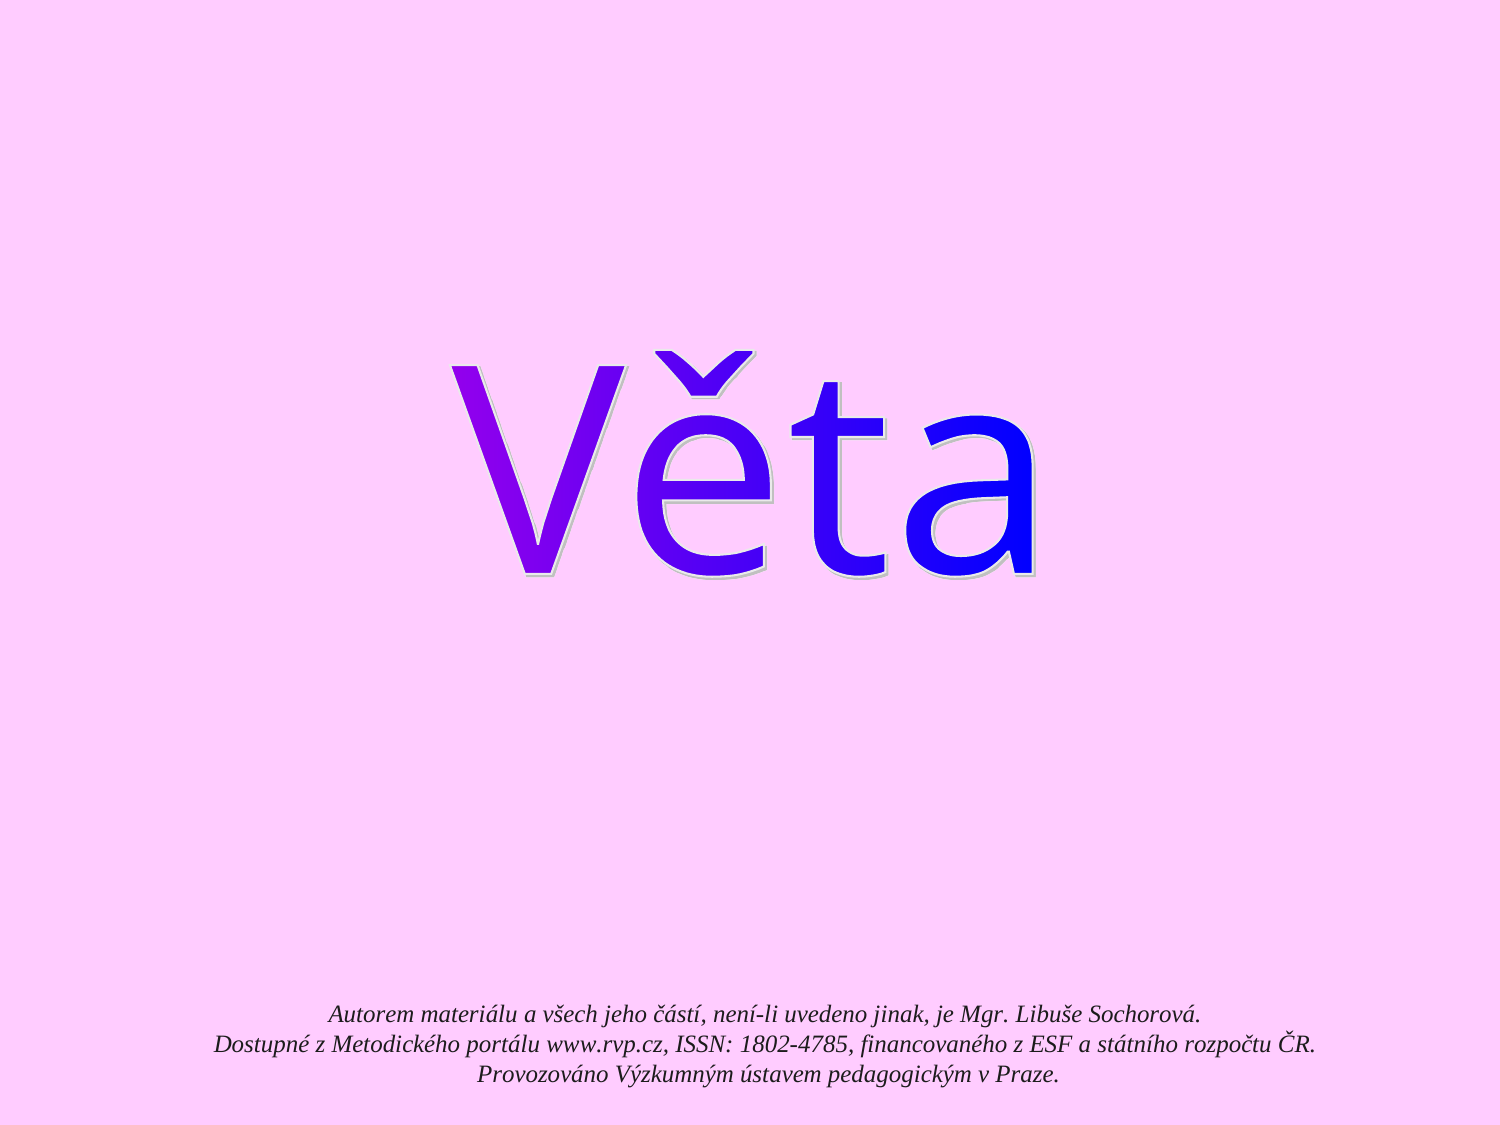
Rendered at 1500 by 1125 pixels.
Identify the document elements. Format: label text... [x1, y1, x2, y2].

text_box Autorem materiálu a všech jeho částí, není-li uvedeno jinak, je Mgr. Libuše Sochorová. Dostupné z Metodického portálu www.rvp.cz, ISSN: 1802-4785, financovaného z ESF a státního rozpočtu ČR. Provozováno Výzkumným ústavem pedagogickým v Praze. [99, 990, 1438, 1125]
text_box Věta [636, 414, 771, 577]
text_box Věta [654, 349, 754, 397]
text_box Věta [790, 381, 886, 577]
text_box Věta [449, 365, 627, 574]
text_box Věta [905, 414, 1033, 577]
